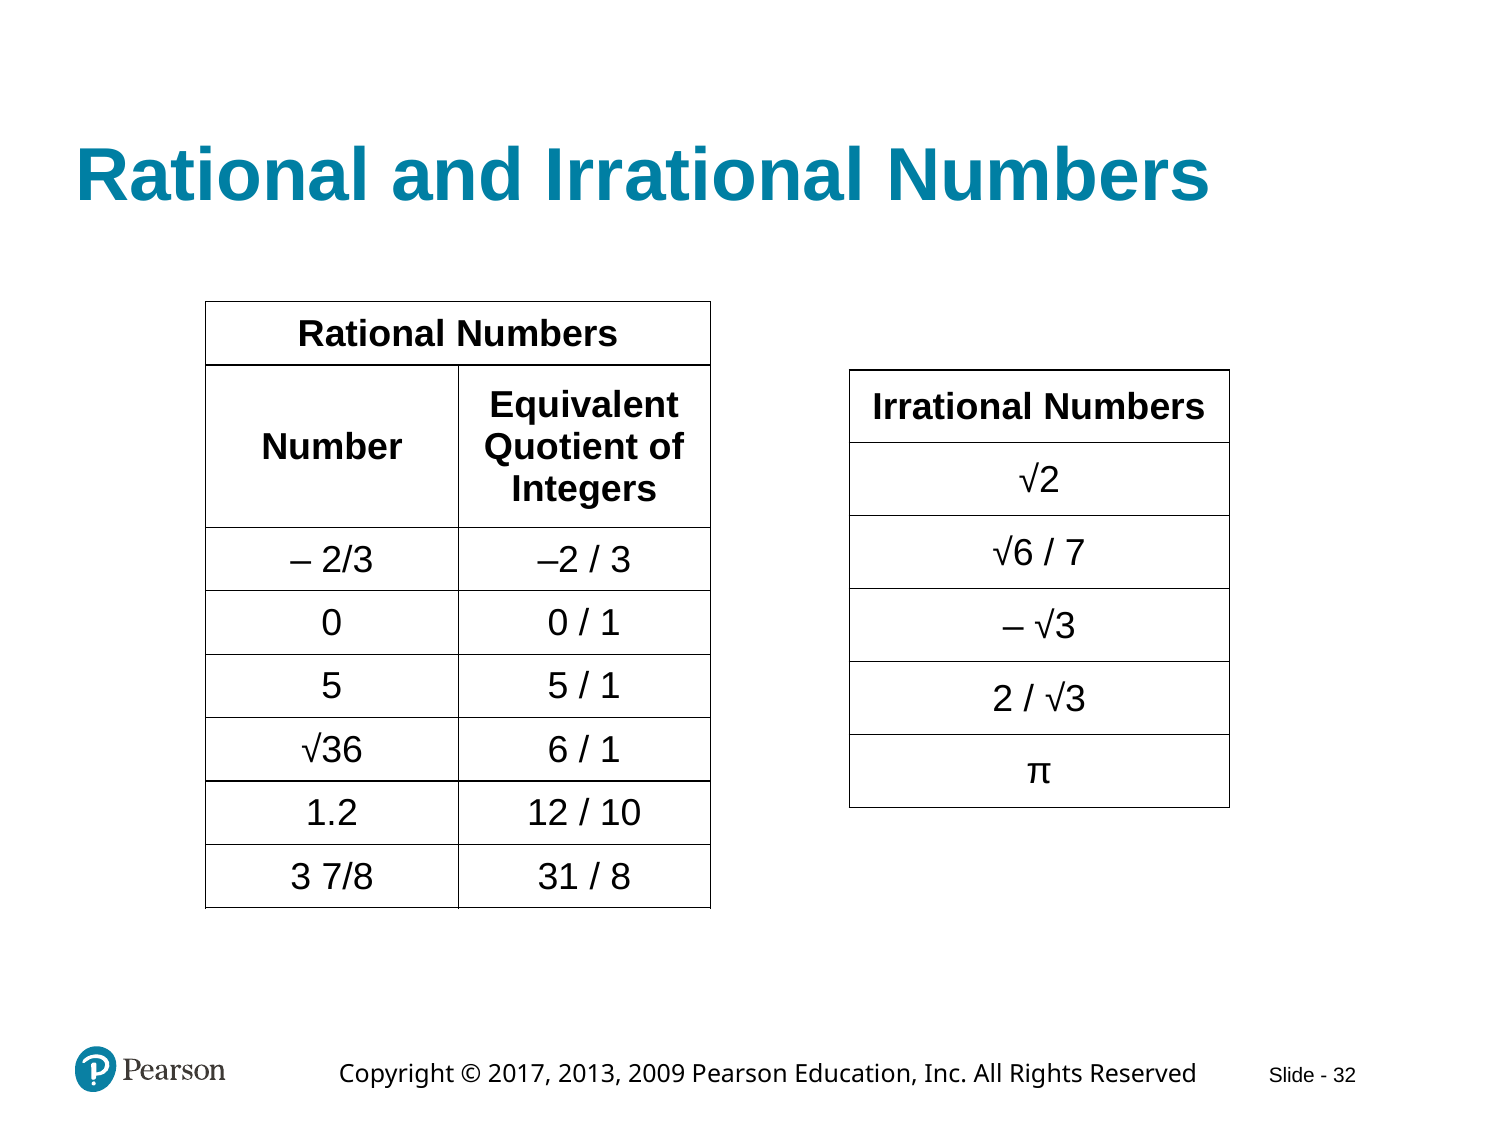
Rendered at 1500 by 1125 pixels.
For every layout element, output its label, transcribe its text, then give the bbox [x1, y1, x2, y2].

table_cell 5 [206, 655, 458, 717]
table_cell – 2/3 [206, 528, 458, 590]
table_cell π [850, 735, 1229, 807]
table_cell Number [206, 366, 458, 527]
table_cell Equivalent Quotient of Integers [459, 366, 710, 527]
table_cell 2 / √3 [850, 662, 1229, 734]
table_cell 3 7/8 [206, 845, 458, 907]
table_cell 1.2 [206, 782, 458, 844]
table_cell √6 / 7 [850, 516, 1229, 588]
title Rational and Irrational Numbers [75, 35, 1425, 216]
table_cell 5 / 1 [459, 655, 710, 717]
table_cell – √3 [850, 589, 1229, 661]
table_cell –2 / 3 [459, 528, 710, 590]
table_cell 0 [206, 591, 458, 654]
table_cell 6 / 1 [459, 718, 710, 780]
table_cell 12 / 10 [459, 782, 710, 844]
table_cell √36 [206, 718, 458, 780]
table_cell 31 / 8 [459, 845, 710, 907]
table_header Rational Numbers [206, 302, 710, 364]
table_cell 0 / 1 [459, 591, 710, 654]
table_cell √2 [850, 443, 1229, 515]
table_header Irrational Numbers [850, 371, 1229, 442]
